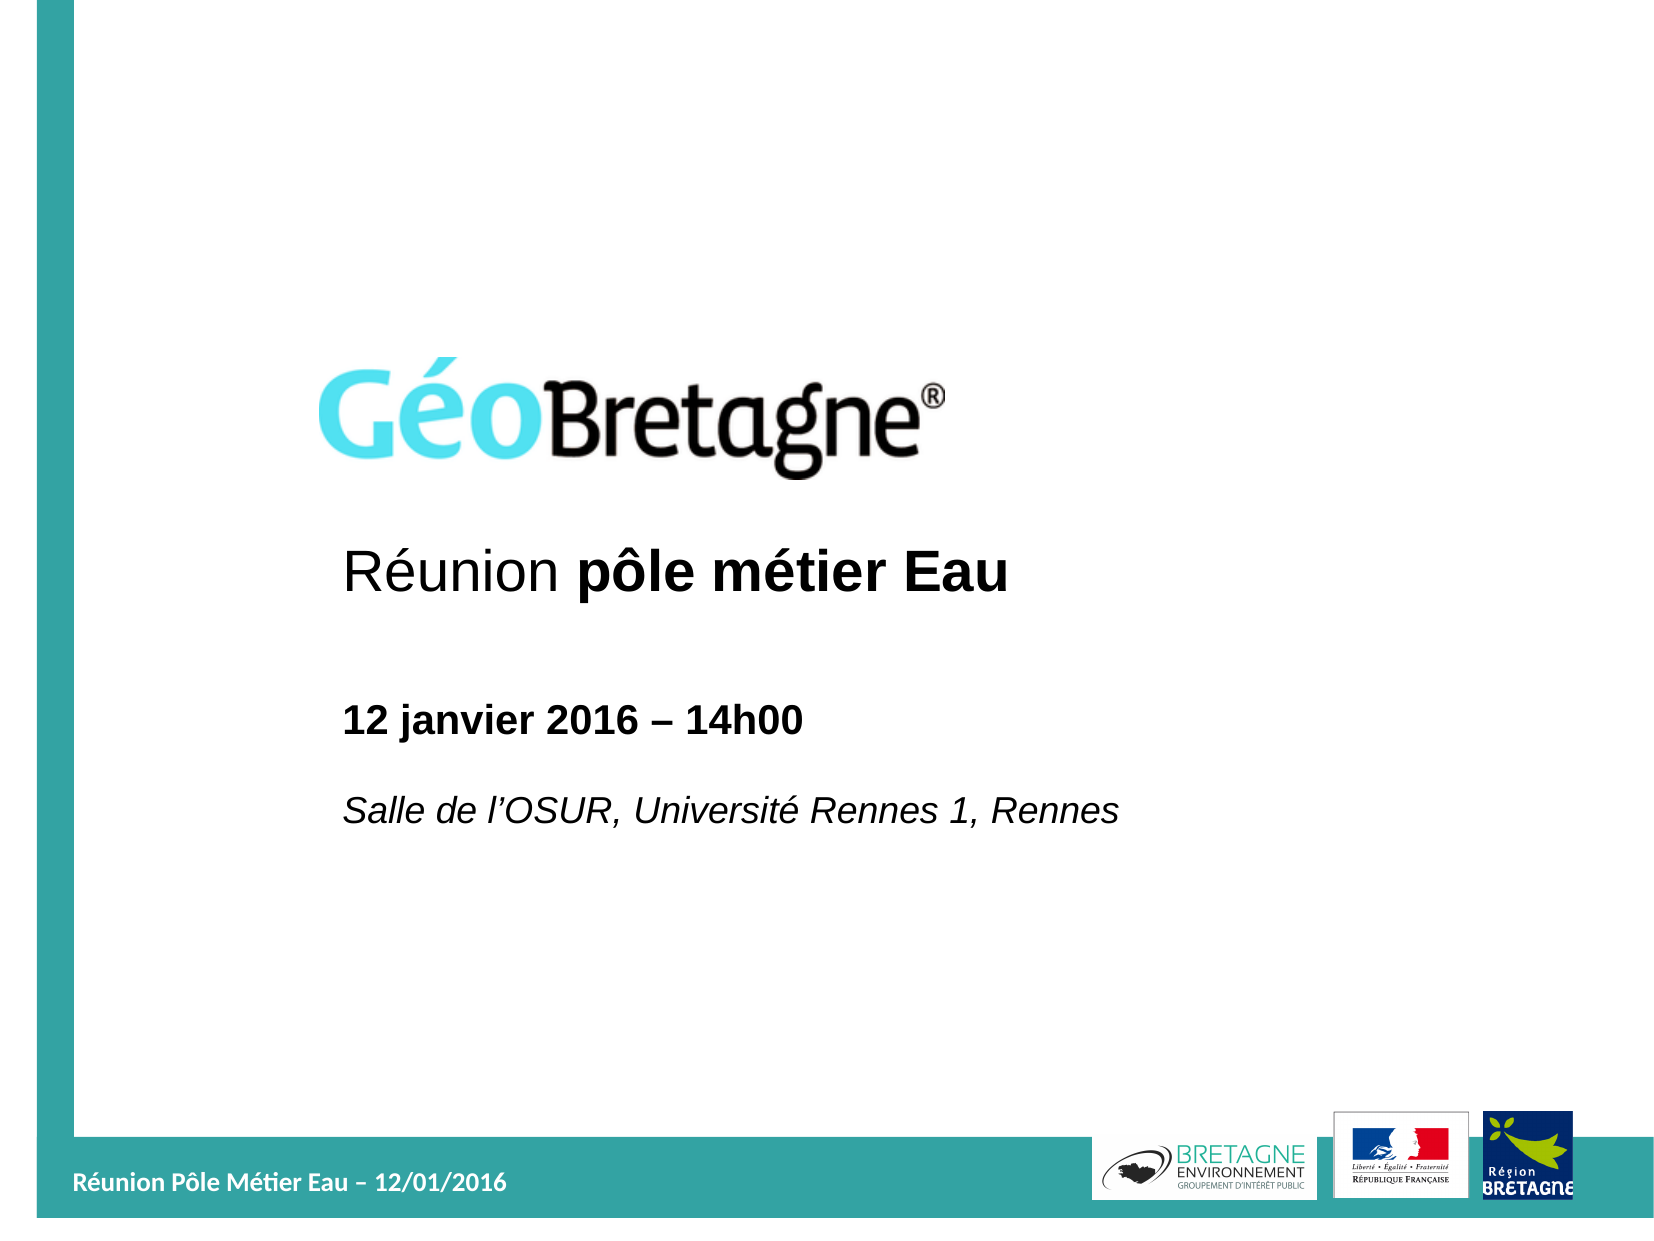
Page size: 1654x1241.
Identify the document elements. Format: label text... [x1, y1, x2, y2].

picture [1092, 1134, 1317, 1200]
picture [1483, 1111, 1573, 1200]
picture [319, 357, 945, 480]
picture [1333, 1111, 1470, 1198]
text_box Réunion pôle métier Eau 12 janvier 2016 – 14h00 Salle de l’OSUR, Université Rennes 1, Rennes [327, 531, 1135, 843]
